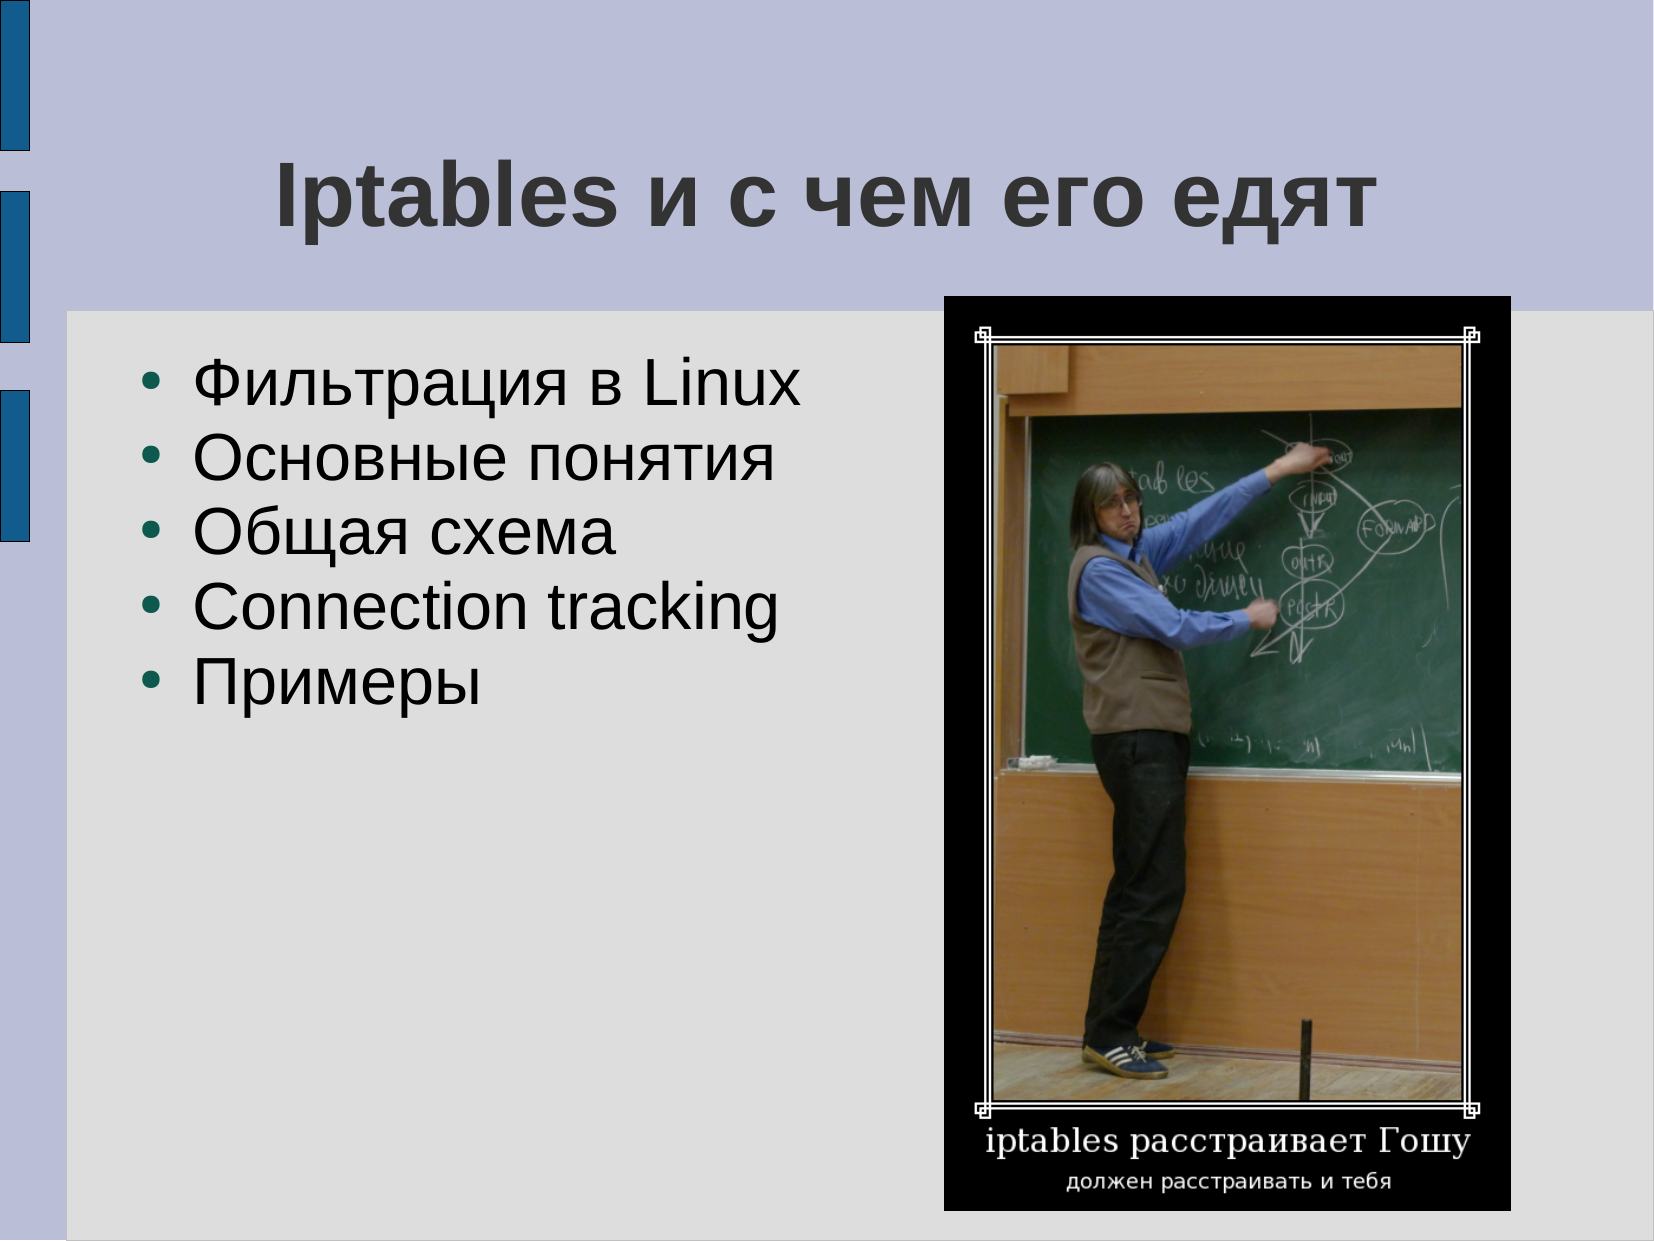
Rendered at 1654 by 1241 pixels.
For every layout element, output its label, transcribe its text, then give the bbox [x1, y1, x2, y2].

list Фильтрация в Linux Основные понятия Общая схема Connection tracking Примеры [121, 344, 811, 1164]
picture [944, 296, 1511, 1211]
title Iptables и с чем его едят [121, 91, 1534, 299]
